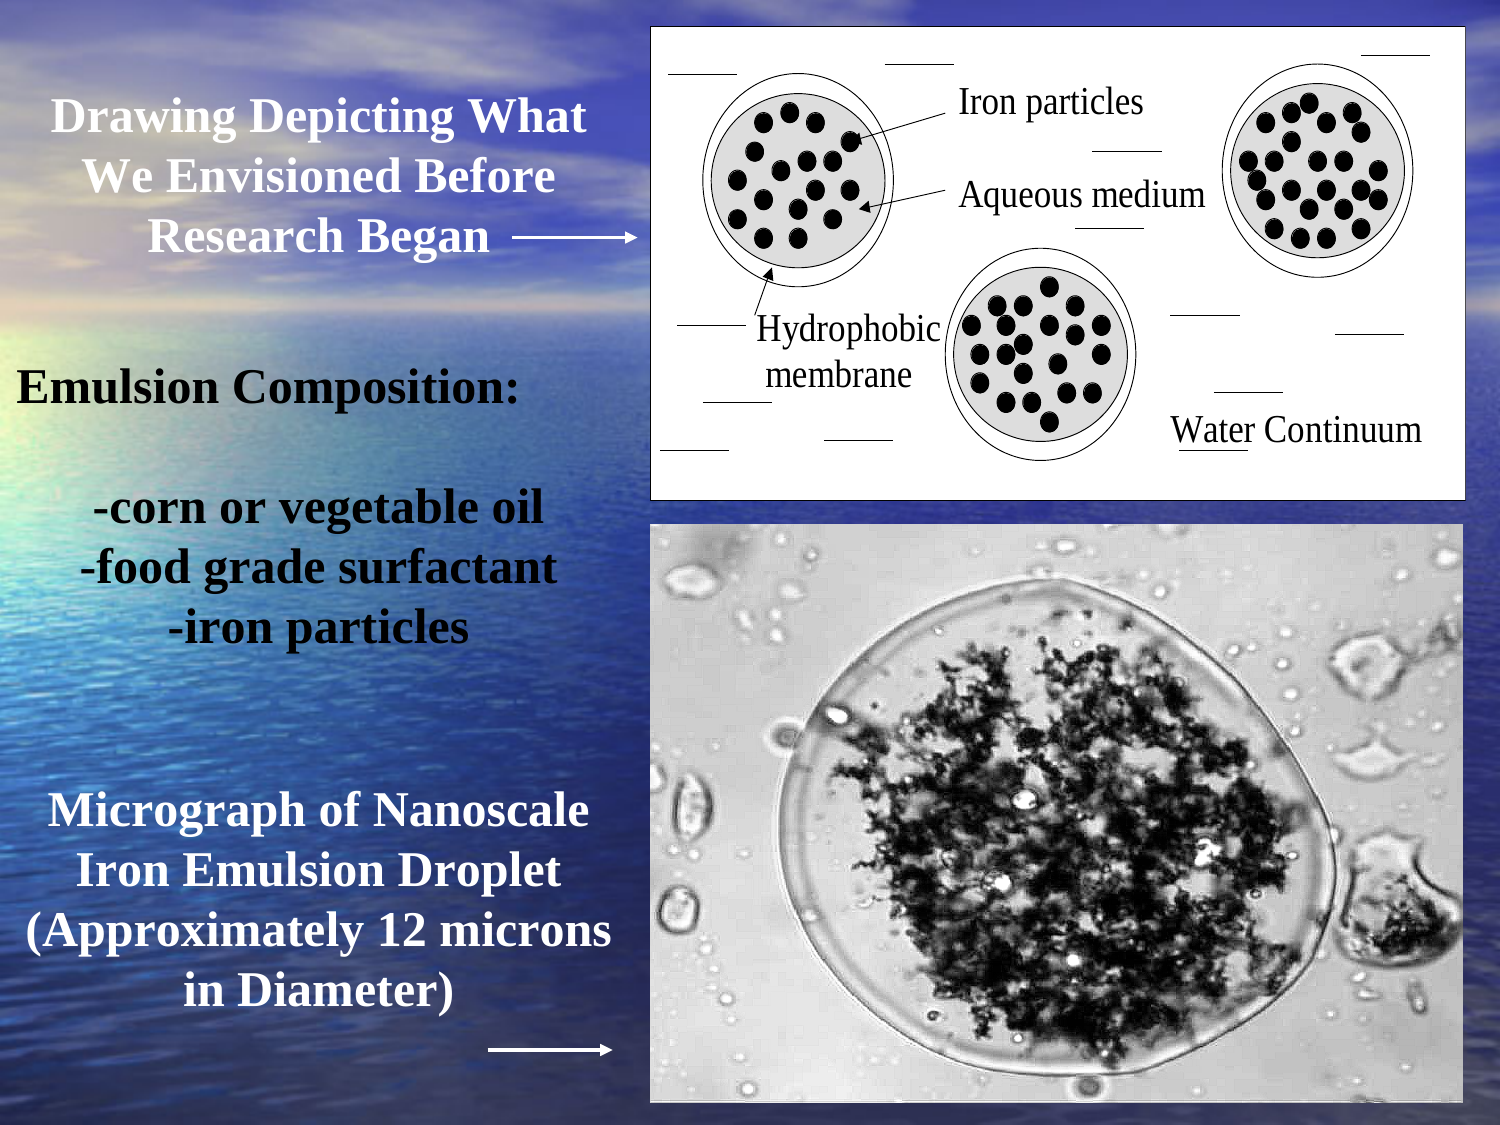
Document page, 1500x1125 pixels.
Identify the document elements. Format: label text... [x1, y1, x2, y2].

chart [650, 525, 1463, 1103]
text_box Drawing Depicting What We Envisioned Before Research Began Emulsion Composition: -corn or vegetable oil -food grade surfactant -iron particles Micrograph of Nanoscale Iron Emulsion Droplet (Approximately 12 microns in Diameter) [0, 74, 638, 1125]
chart [650, 24, 1466, 501]
picture [0, 0, 1500, 1125]
